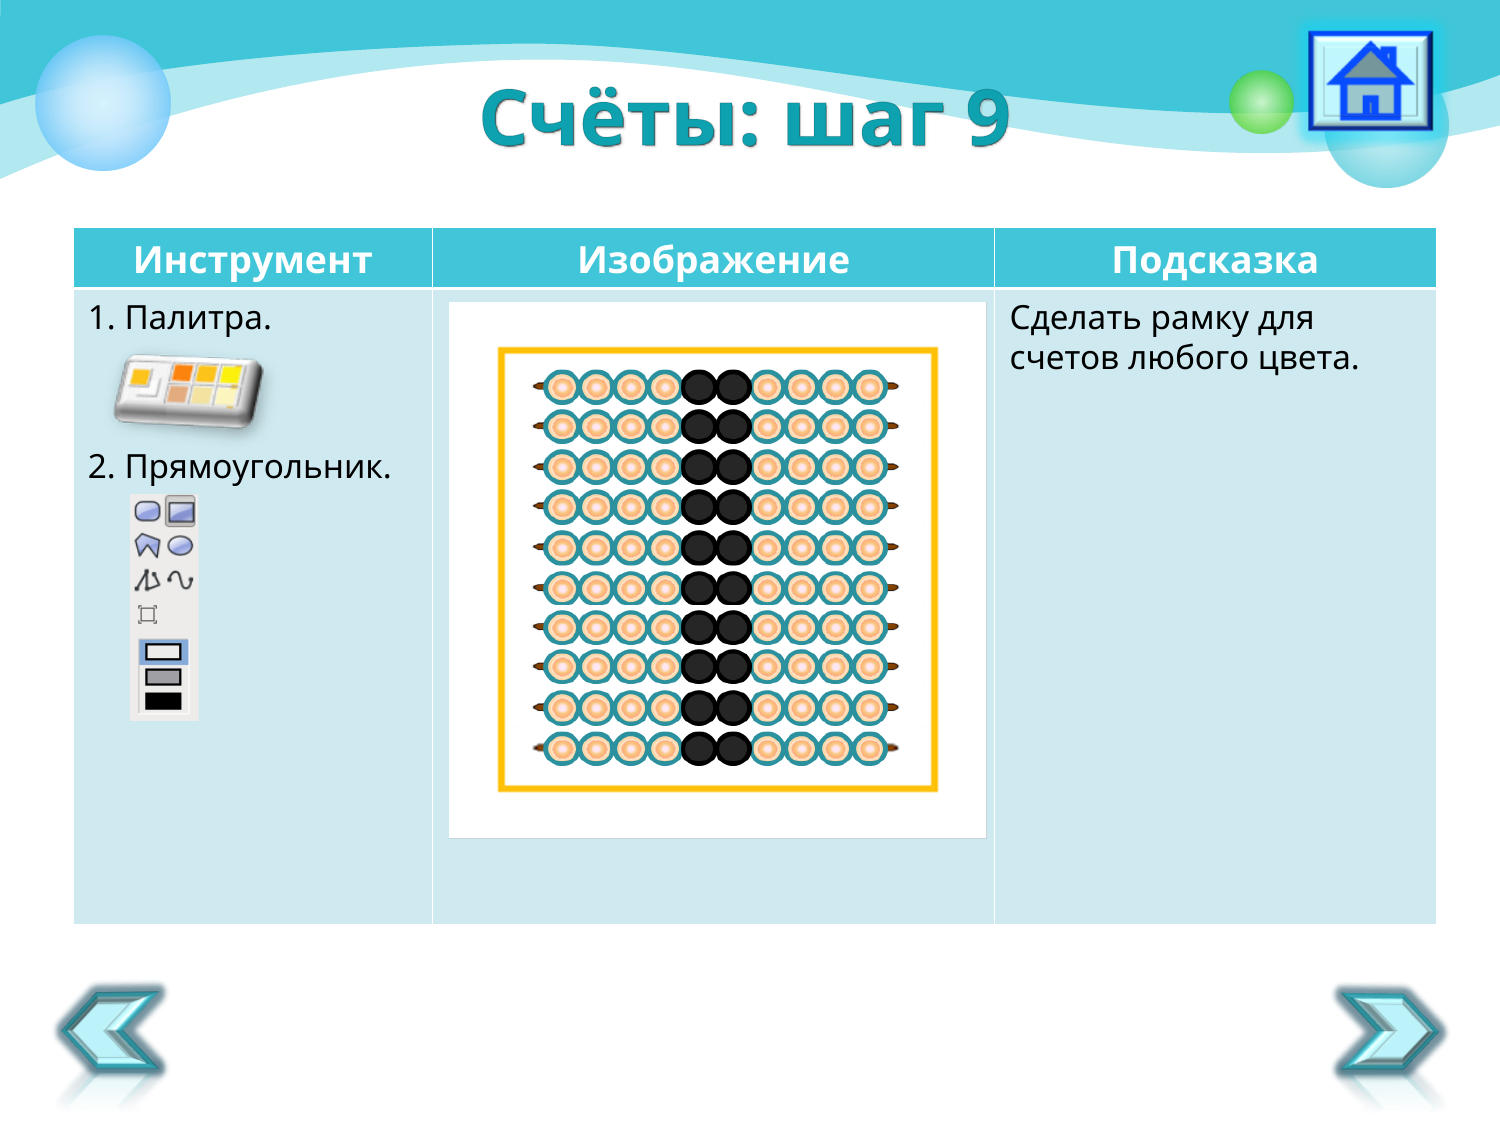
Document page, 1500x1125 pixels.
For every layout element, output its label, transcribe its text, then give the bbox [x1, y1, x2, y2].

text_box Счёты: шаг 9 [628, 102, 669, 146]
text_box Счёты: шаг 9 [482, 89, 526, 146]
text_box Счёты: шаг 9 [676, 102, 714, 145]
picture [1228, 6, 1459, 189]
text_box Счёты: шаг 9 [912, 102, 943, 146]
picture [129, 494, 199, 721]
picture [34, 34, 172, 172]
picture [43, 972, 179, 1125]
text_box Счёты: шаг 9 [968, 89, 1009, 146]
table_cell Сделать рамку для счетов любого цвета. [995, 290, 1436, 924]
text_box Счёты: шаг 9 [787, 102, 853, 145]
picture [448, 301, 987, 839]
text_box Счёты: шаг 9 [720, 102, 732, 145]
text_box Счёты: шаг 9 [582, 102, 623, 146]
text_box Счёты: шаг 9 [862, 101, 901, 146]
picture [1321, 974, 1459, 1125]
picture [82, 334, 300, 461]
table_header Изображение [433, 228, 994, 287]
table_cell 1. Палитра. 2. Прямоугольник. [74, 290, 432, 924]
table_cell [433, 290, 994, 924]
table_header Подсказка [995, 228, 1436, 287]
text_box Счёты: шаг 9 [531, 102, 574, 145]
table_header Инструмент [74, 228, 432, 287]
